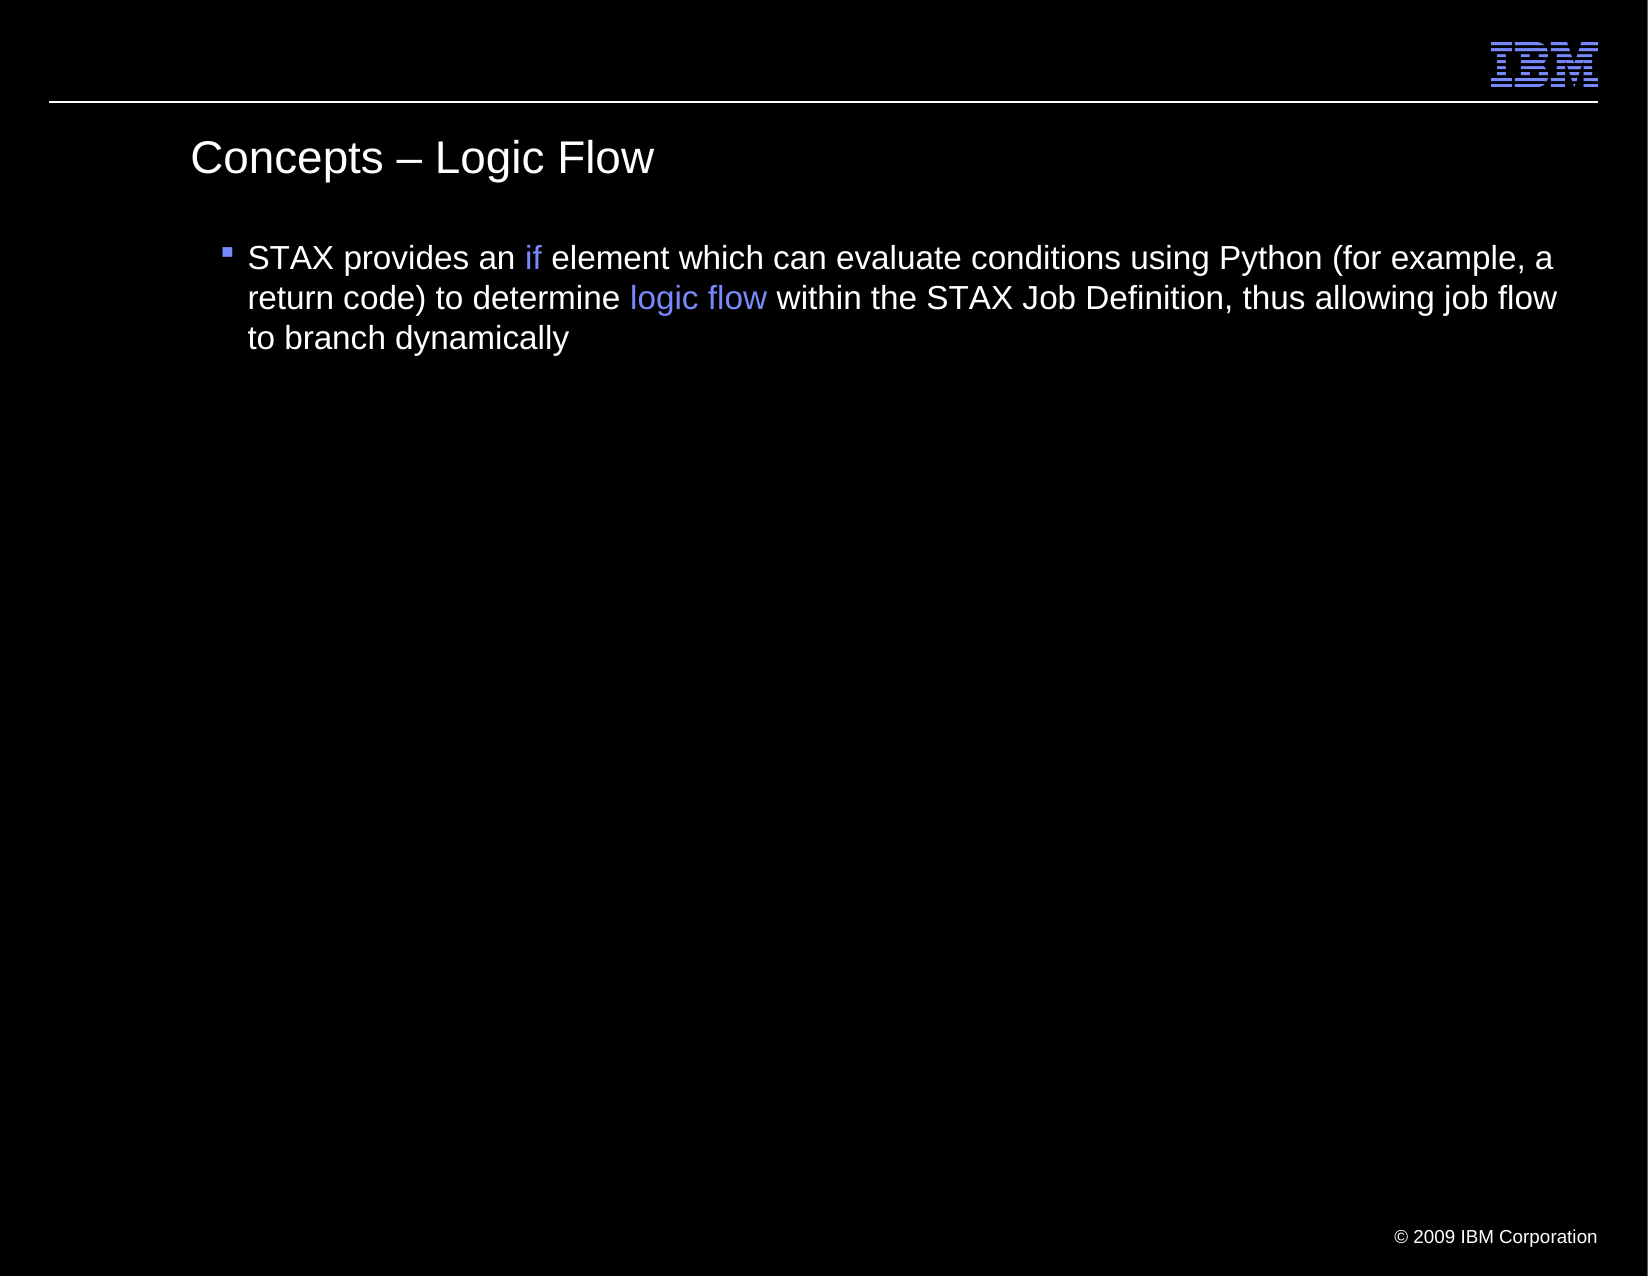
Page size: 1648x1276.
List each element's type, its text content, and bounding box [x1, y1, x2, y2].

title Concepts – Logic Flow [173, 125, 1648, 219]
text_box STAX provides an if element which can evaluate conditions using Python (for example, a return code) to determine logic flow within the STAX Job Definition, thus allowing job flow to branch dynamically [219, 236, 1570, 357]
picture [1491, 42, 1598, 87]
